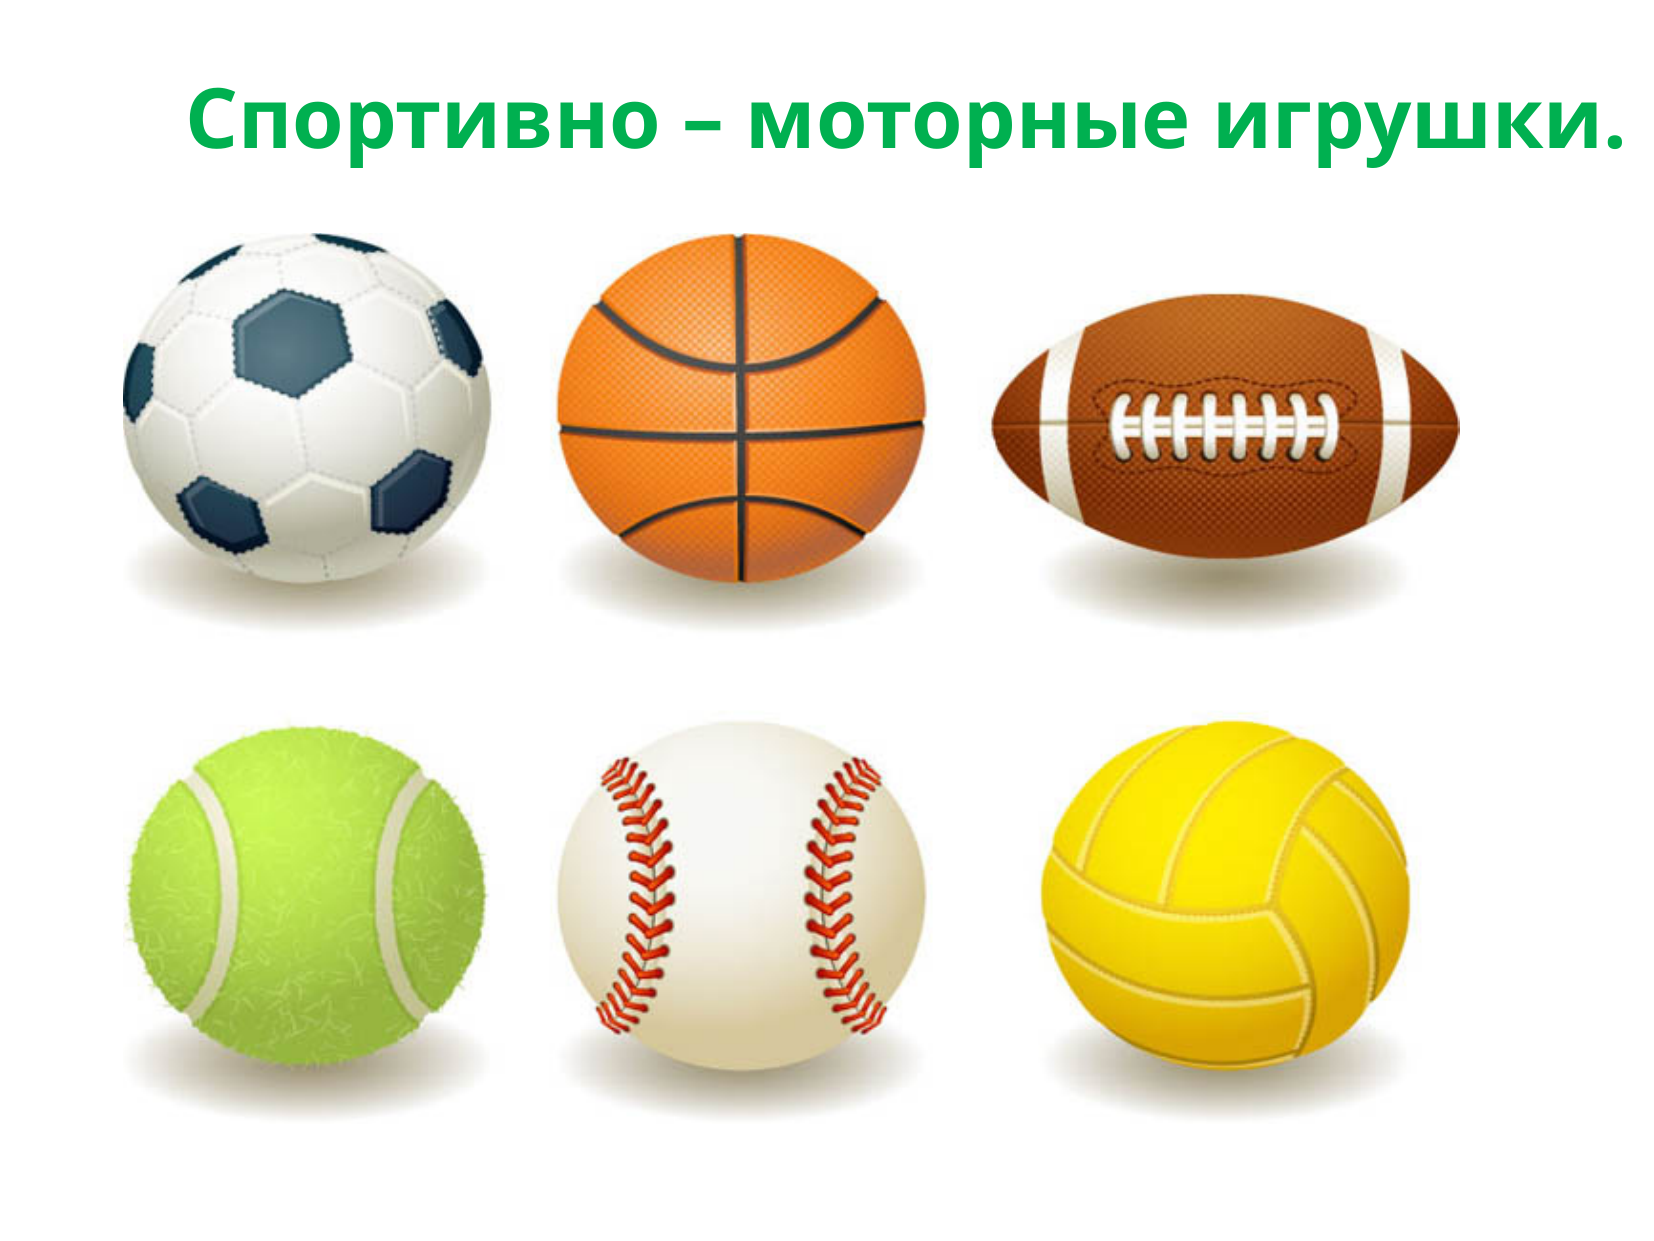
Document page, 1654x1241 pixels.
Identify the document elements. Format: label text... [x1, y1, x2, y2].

text_box Спортивно – моторные игрушки. [170, 57, 1570, 174]
picture [123, 233, 1460, 1124]
